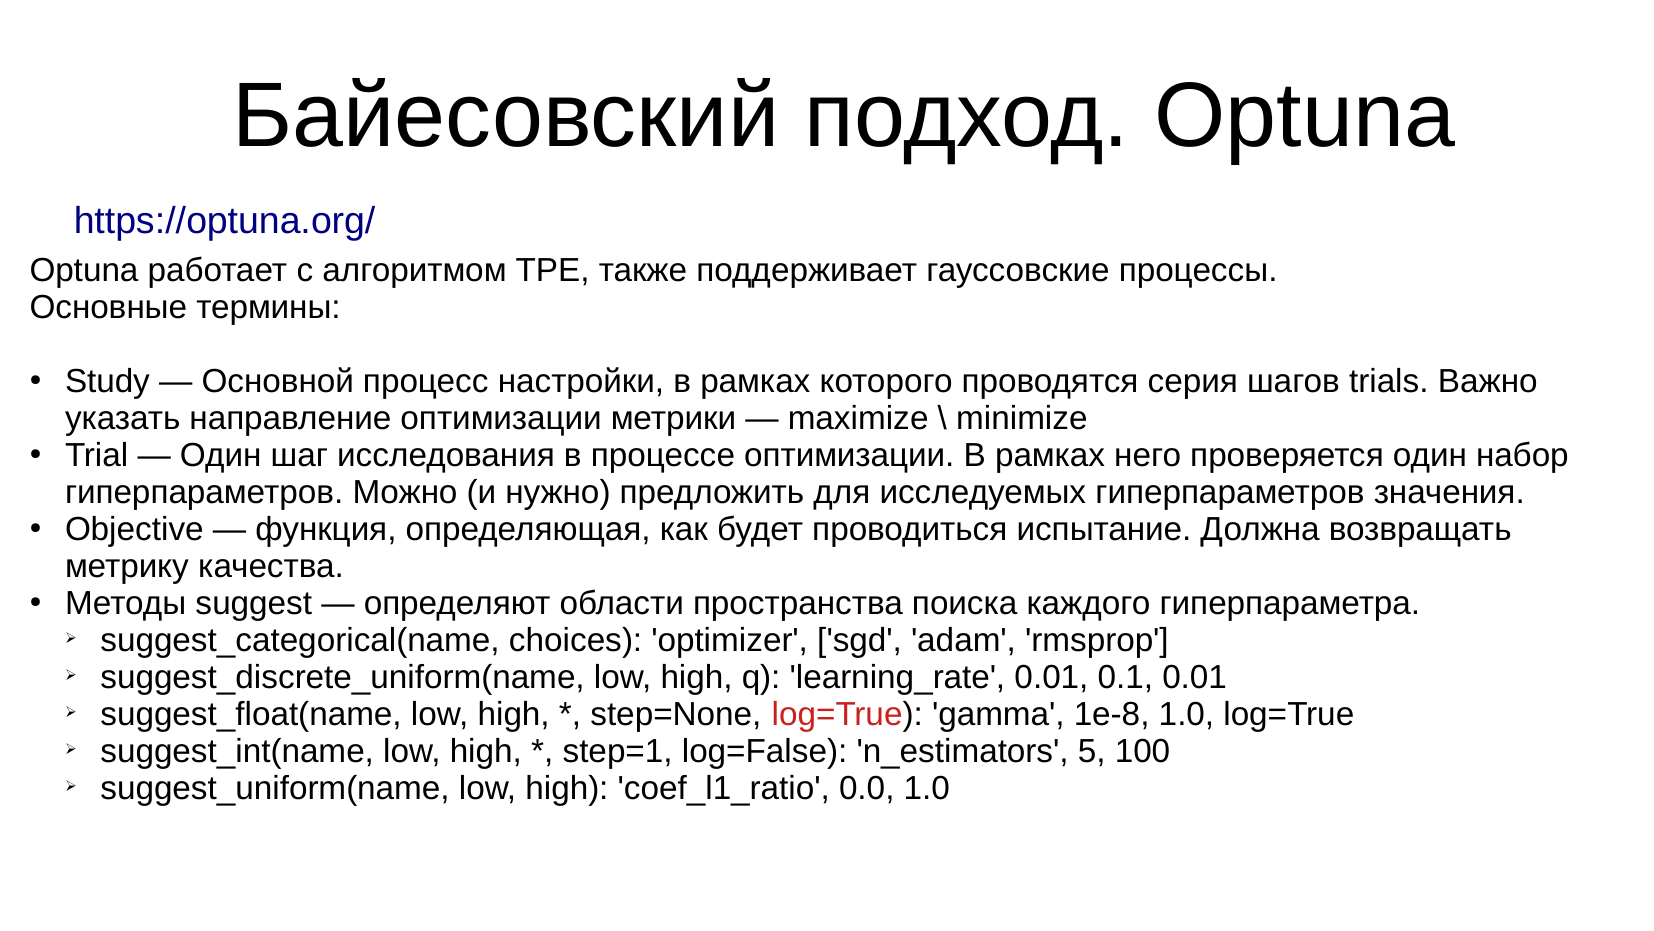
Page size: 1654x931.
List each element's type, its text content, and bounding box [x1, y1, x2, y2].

subtitle Optuna работает с алгоритмом TPE, также поддерживает гауссовские процессы. Основные термины: Study — Основной процесс настройки, в рамках которого проводятся серия шагов trials. Важно указать направление оптимизации метрики — maximize \ minimize Trial — Один шаг исследования в процессе оптимизации. В рамках него проверяется один набор гиперпараметров. Можно (и нужно) предложить для исследуемых гиперпараметров значения. Objective — функция, определяющая, как будет проводиться испытание. Должна возвращать метрику качества. Методы suggest — определяют области пространства поиска каждого гиперпараметра. suggest_categorical(name, choices): 'optimizer', ['sgd', 'adam', 'rmsprop'] suggest_discrete_uniform(name, low, high, q): 'learning_rate', 0.01, 0.1, 0.01 suggest_float(name, low, high, *, step=None, log=True): 'gamma', 1e-8, 1.0, log=True suggest_int(name, low, high, *, step=1, log=False): 'n_estimators', 5, 100 suggest_uniform(name, low, high): 'coef_l1_ratio', 0.0, 1.0 [29, 177, 1625, 904]
title Байесовский подход. Optuna [82, 37, 1571, 193]
text_box https://optuna.org/ [59, 192, 391, 250]
